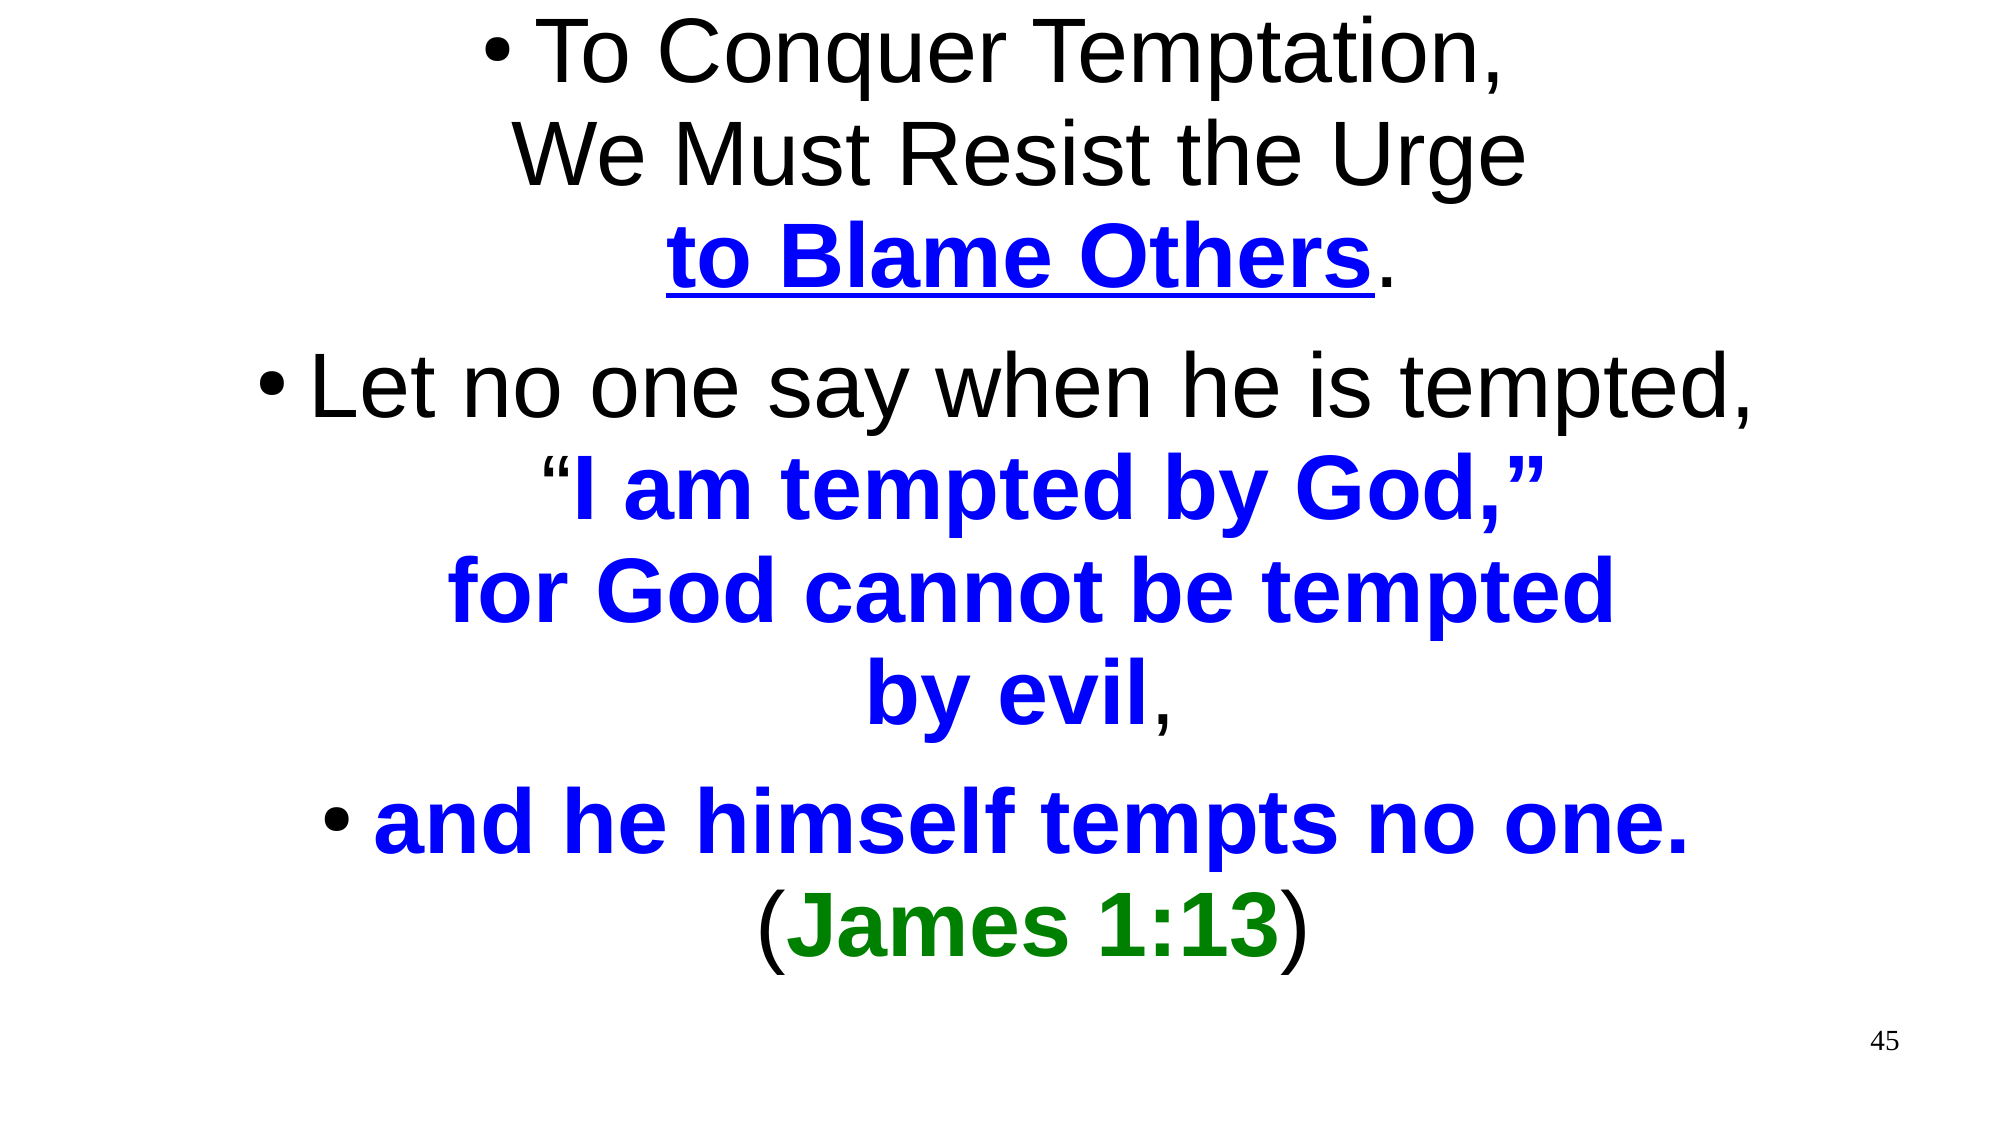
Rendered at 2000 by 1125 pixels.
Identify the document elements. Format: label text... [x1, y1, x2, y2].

list To Conquer Temptation, We Must Resist the Urge to Blame Others. Let no one say when he is tempted, “I am tempted by God,” for God cannot be tempted by evil, and he himself tempts no one. (James 1:13) [0, 0, 1996, 1123]
